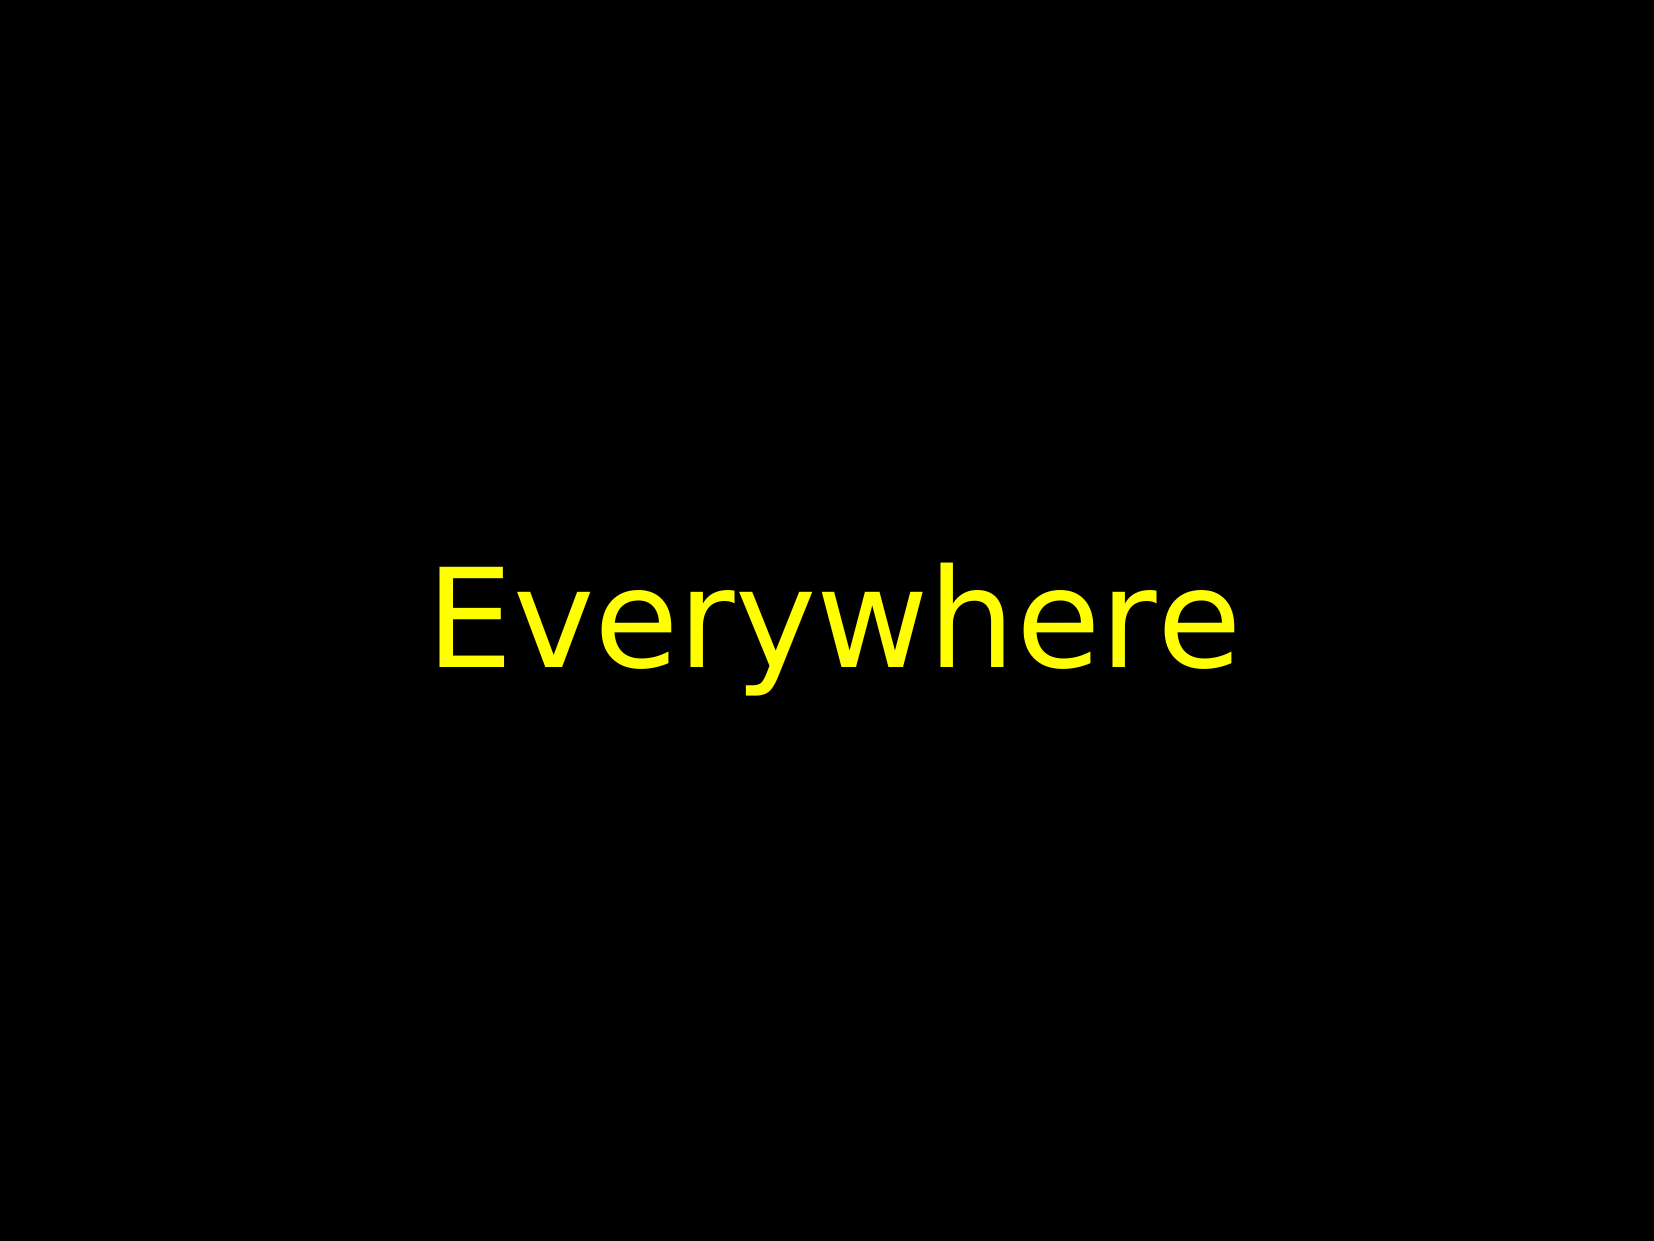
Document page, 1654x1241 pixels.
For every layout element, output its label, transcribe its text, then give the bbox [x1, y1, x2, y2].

text_box Everywhere [411, 532, 1258, 708]
